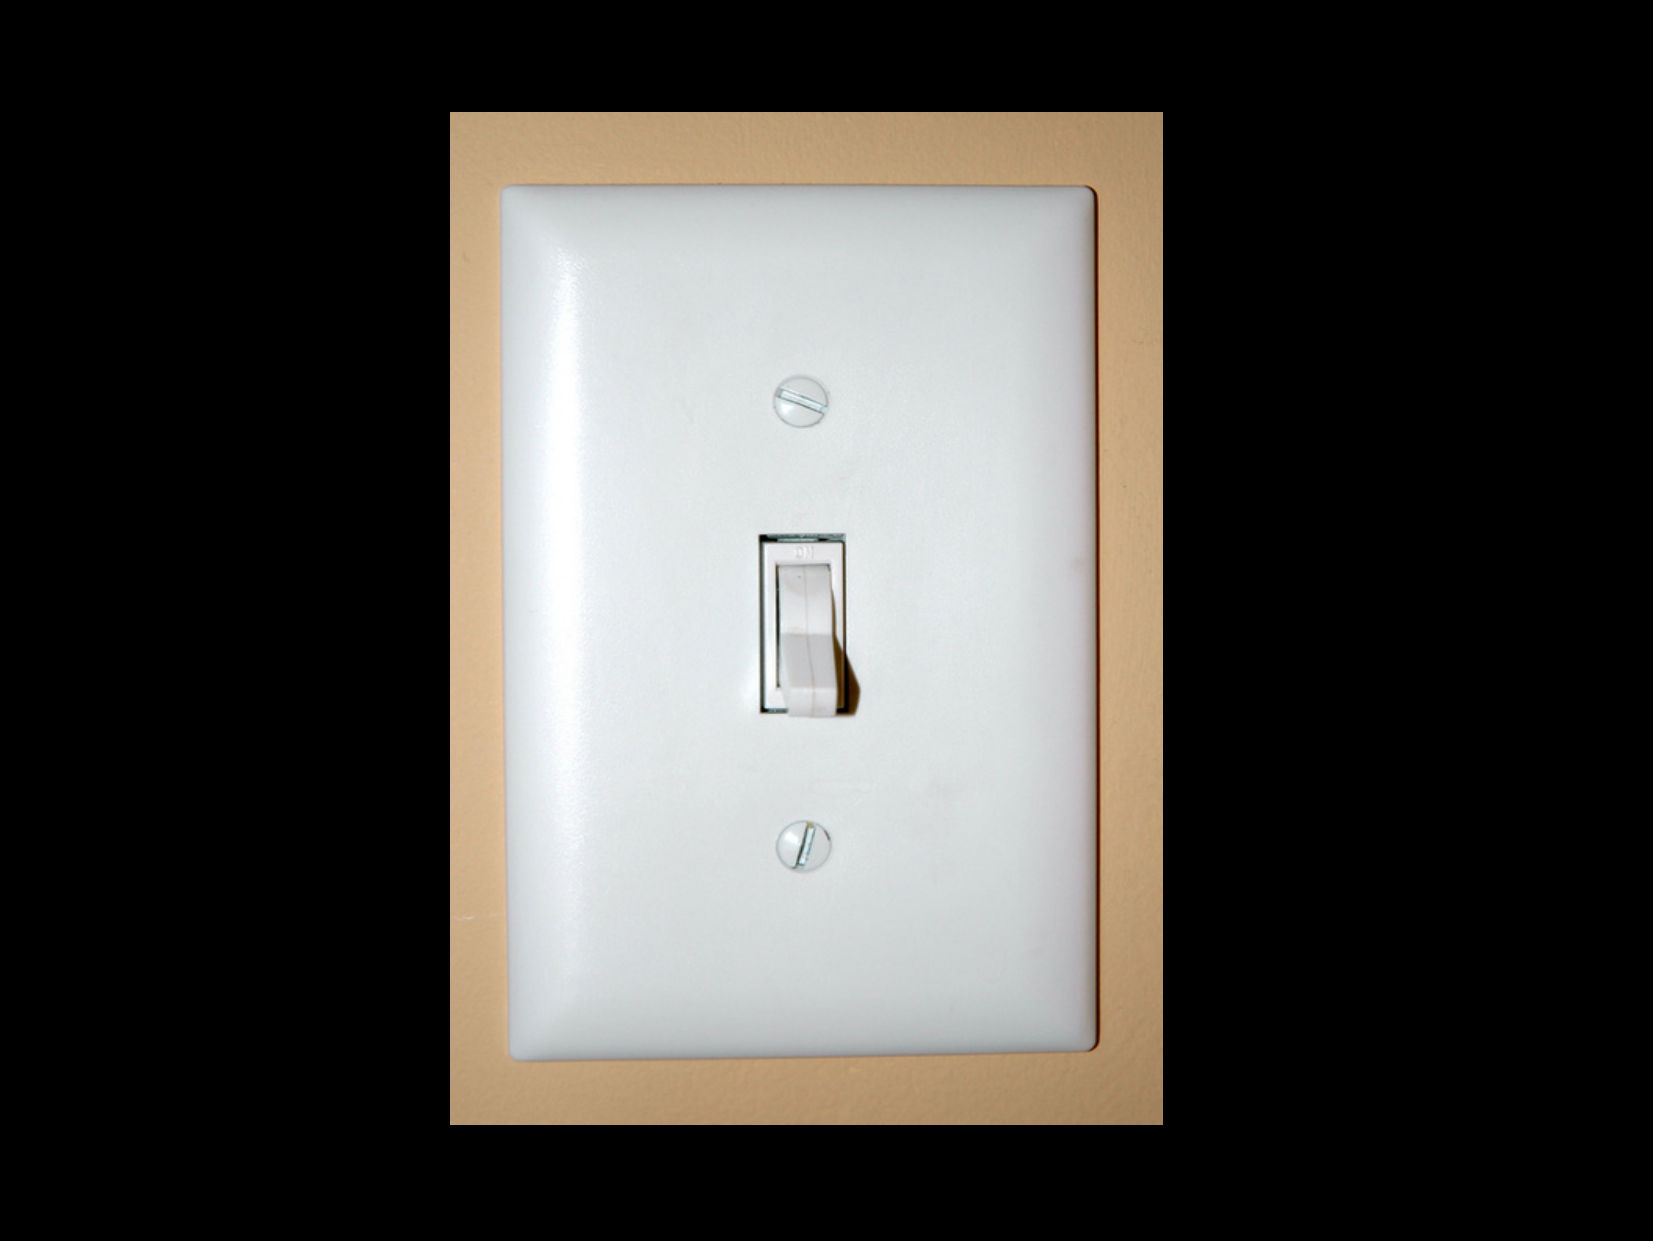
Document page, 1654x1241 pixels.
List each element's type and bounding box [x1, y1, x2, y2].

picture [450, 112, 1163, 1126]
